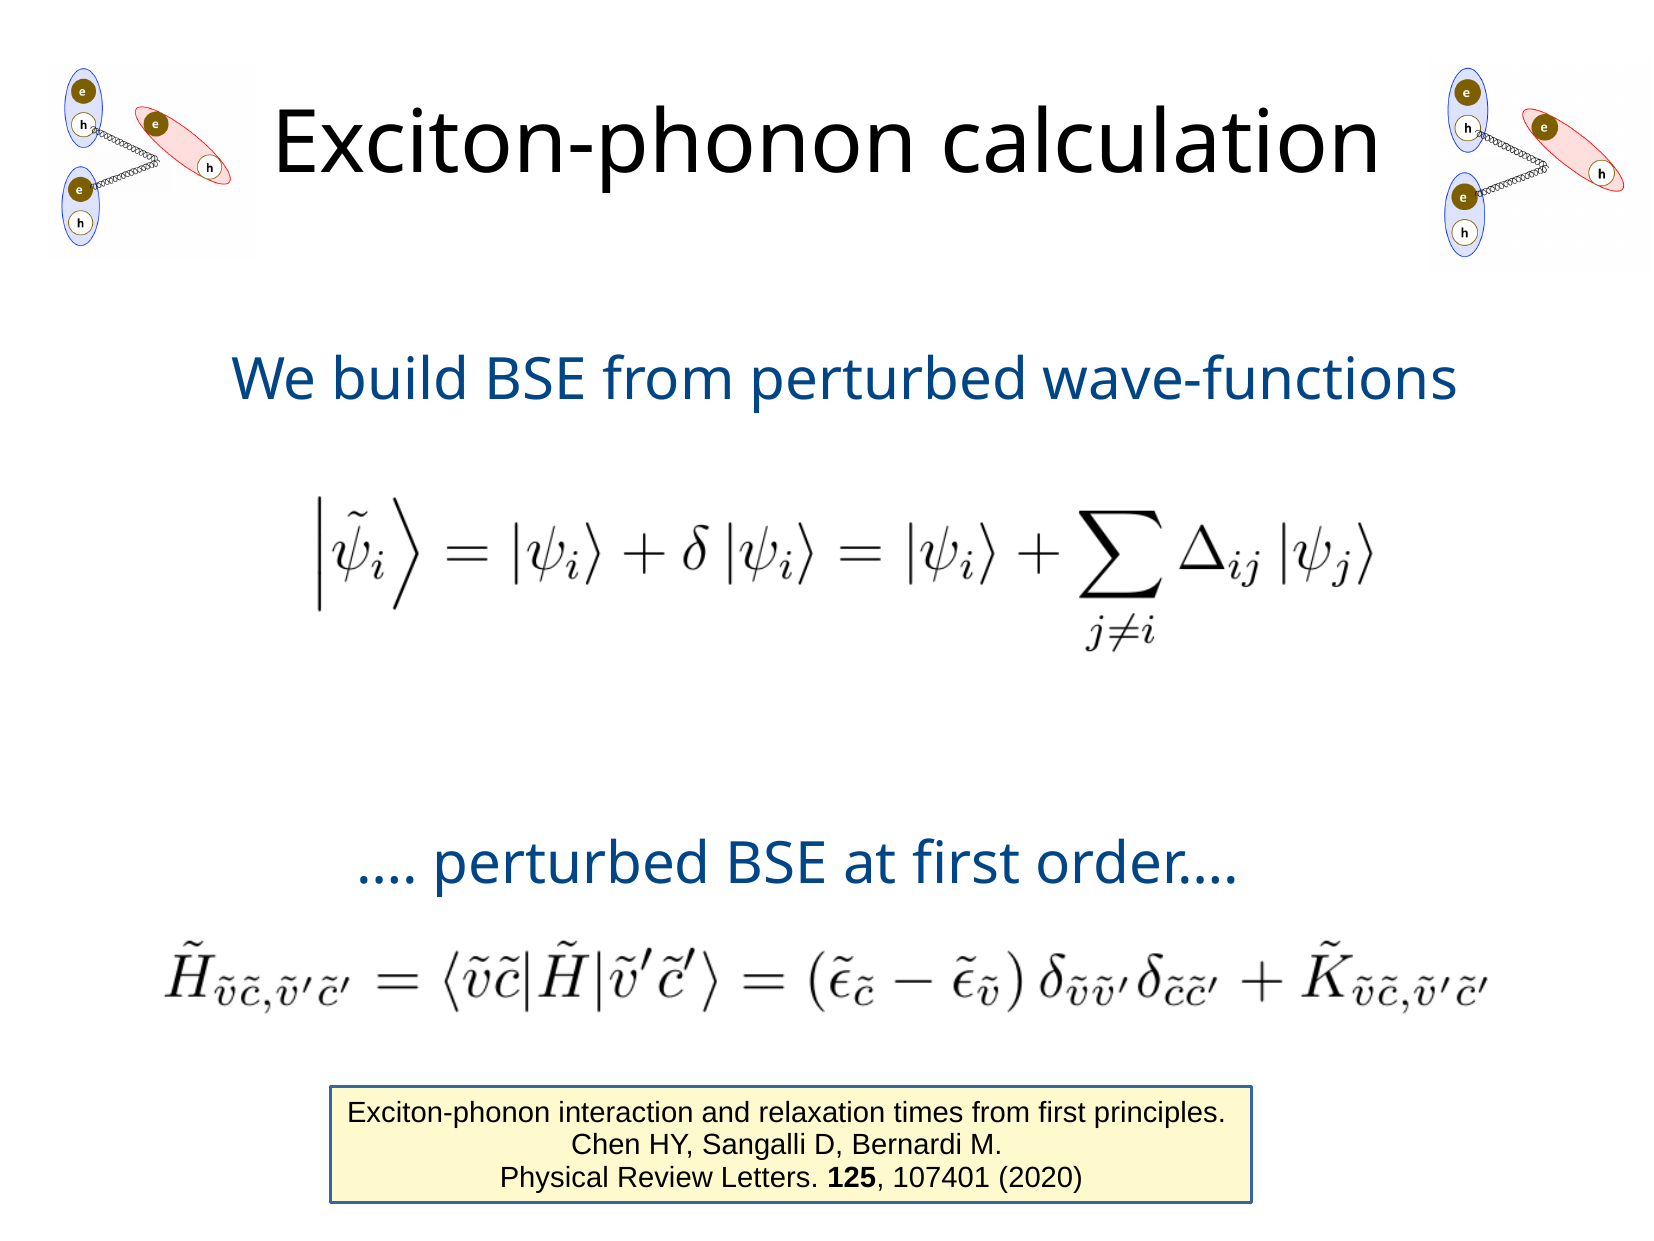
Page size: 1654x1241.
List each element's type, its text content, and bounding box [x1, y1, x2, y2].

picture [1429, 57, 1652, 272]
title We build BSE from perturbed wave-functions [224, 292, 1465, 461]
picture [118, 909, 1501, 1054]
text_box Exciton-phonon interaction and relaxation times from first principles. Chen HY, Sangalli D, Bernardi M. Physical Review Letters. 125, 107401 (2020) [330, 1086, 1252, 1203]
title …. perturbed BSE at first order…. [177, 776, 1418, 945]
title Exciton-phonon calculation [224, 0, 1430, 282]
picture [47, 58, 257, 260]
picture [276, 443, 1406, 681]
